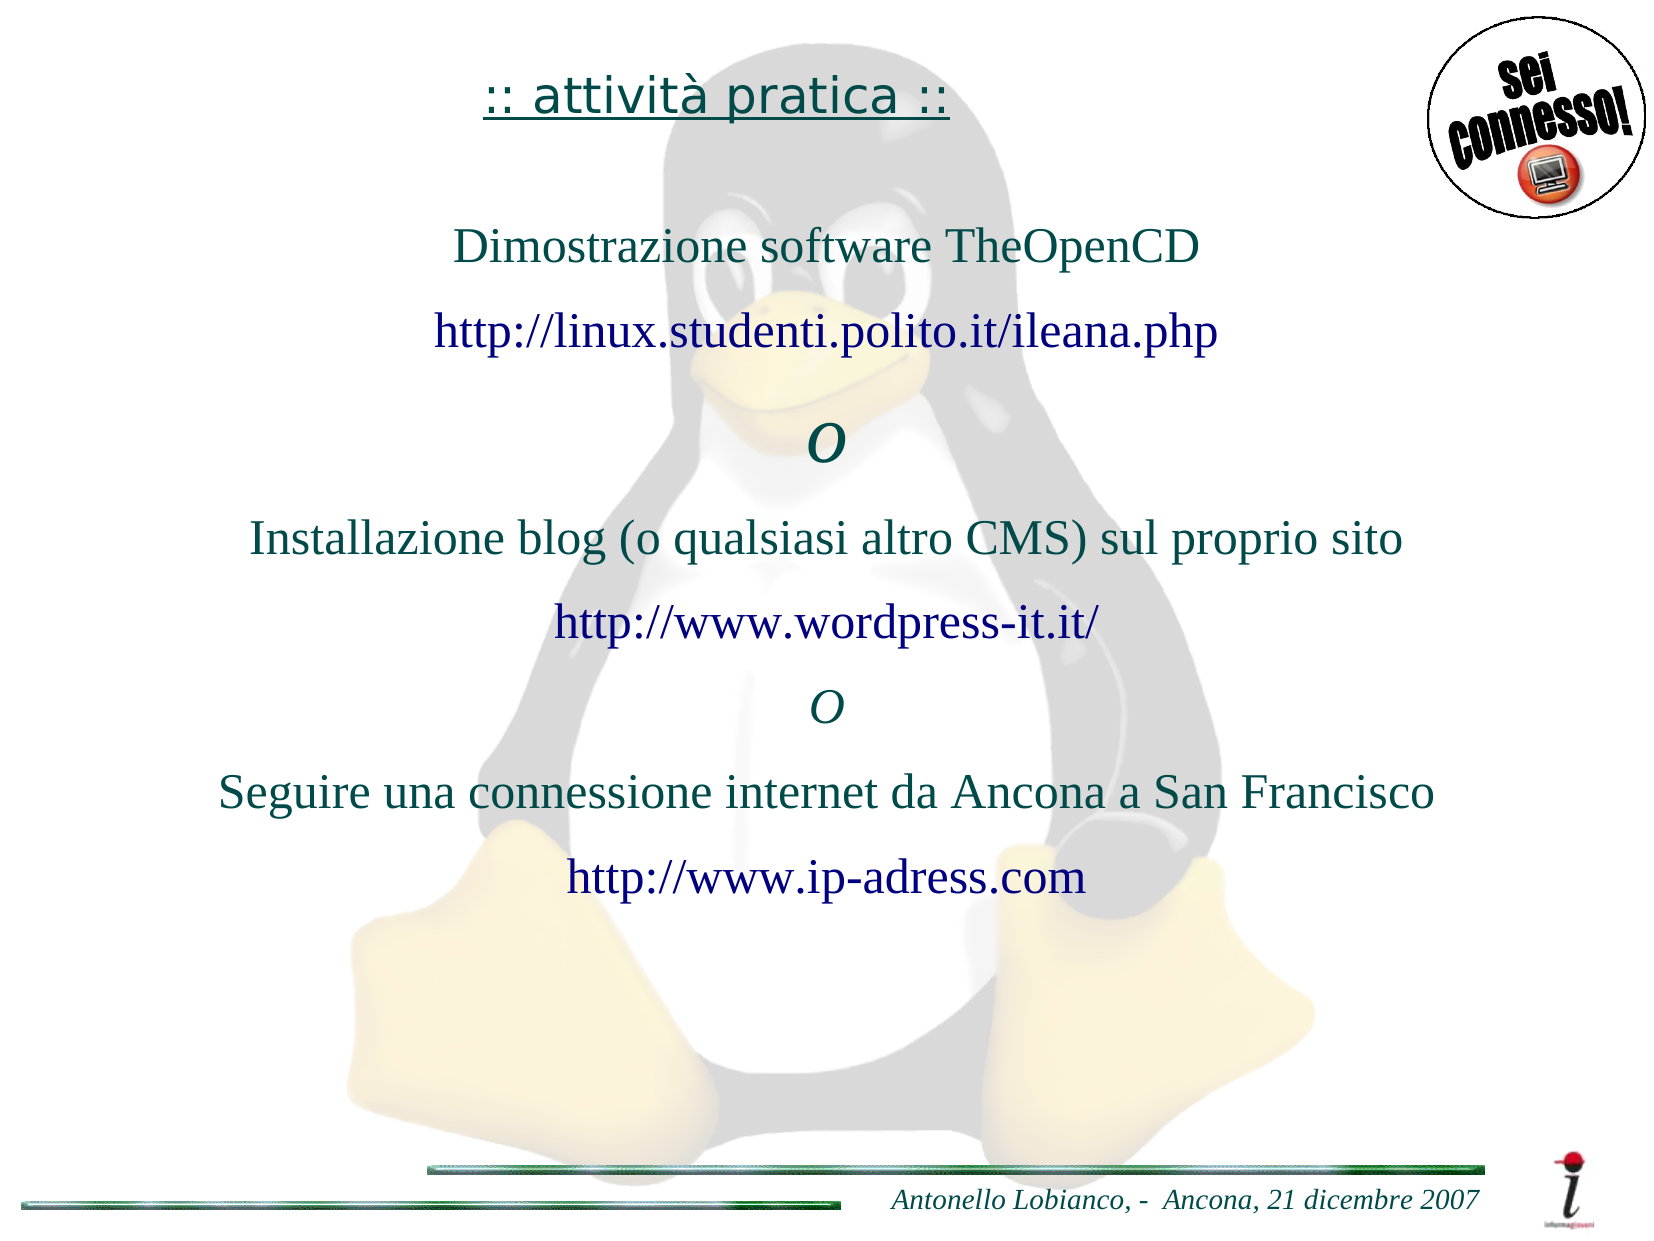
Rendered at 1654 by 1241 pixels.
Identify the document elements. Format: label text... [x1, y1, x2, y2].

picture [21, 1201, 841, 1210]
list Dimostrazione software TheOpenCD http://linux.studenti.polito.it/ileana.php o Installazione blog (o qualsiasi altro CMS) sul proprio sito http://www.wordpress-it.it/ O Seguire una connessione internet da Ancona a San Francisco http://www.ip-adress.com [41, 218, 1595, 1126]
title :: attività pratica :: [29, 59, 1404, 134]
picture [1538, 1147, 1604, 1235]
picture [427, 1165, 1485, 1175]
picture [1425, 15, 1646, 219]
